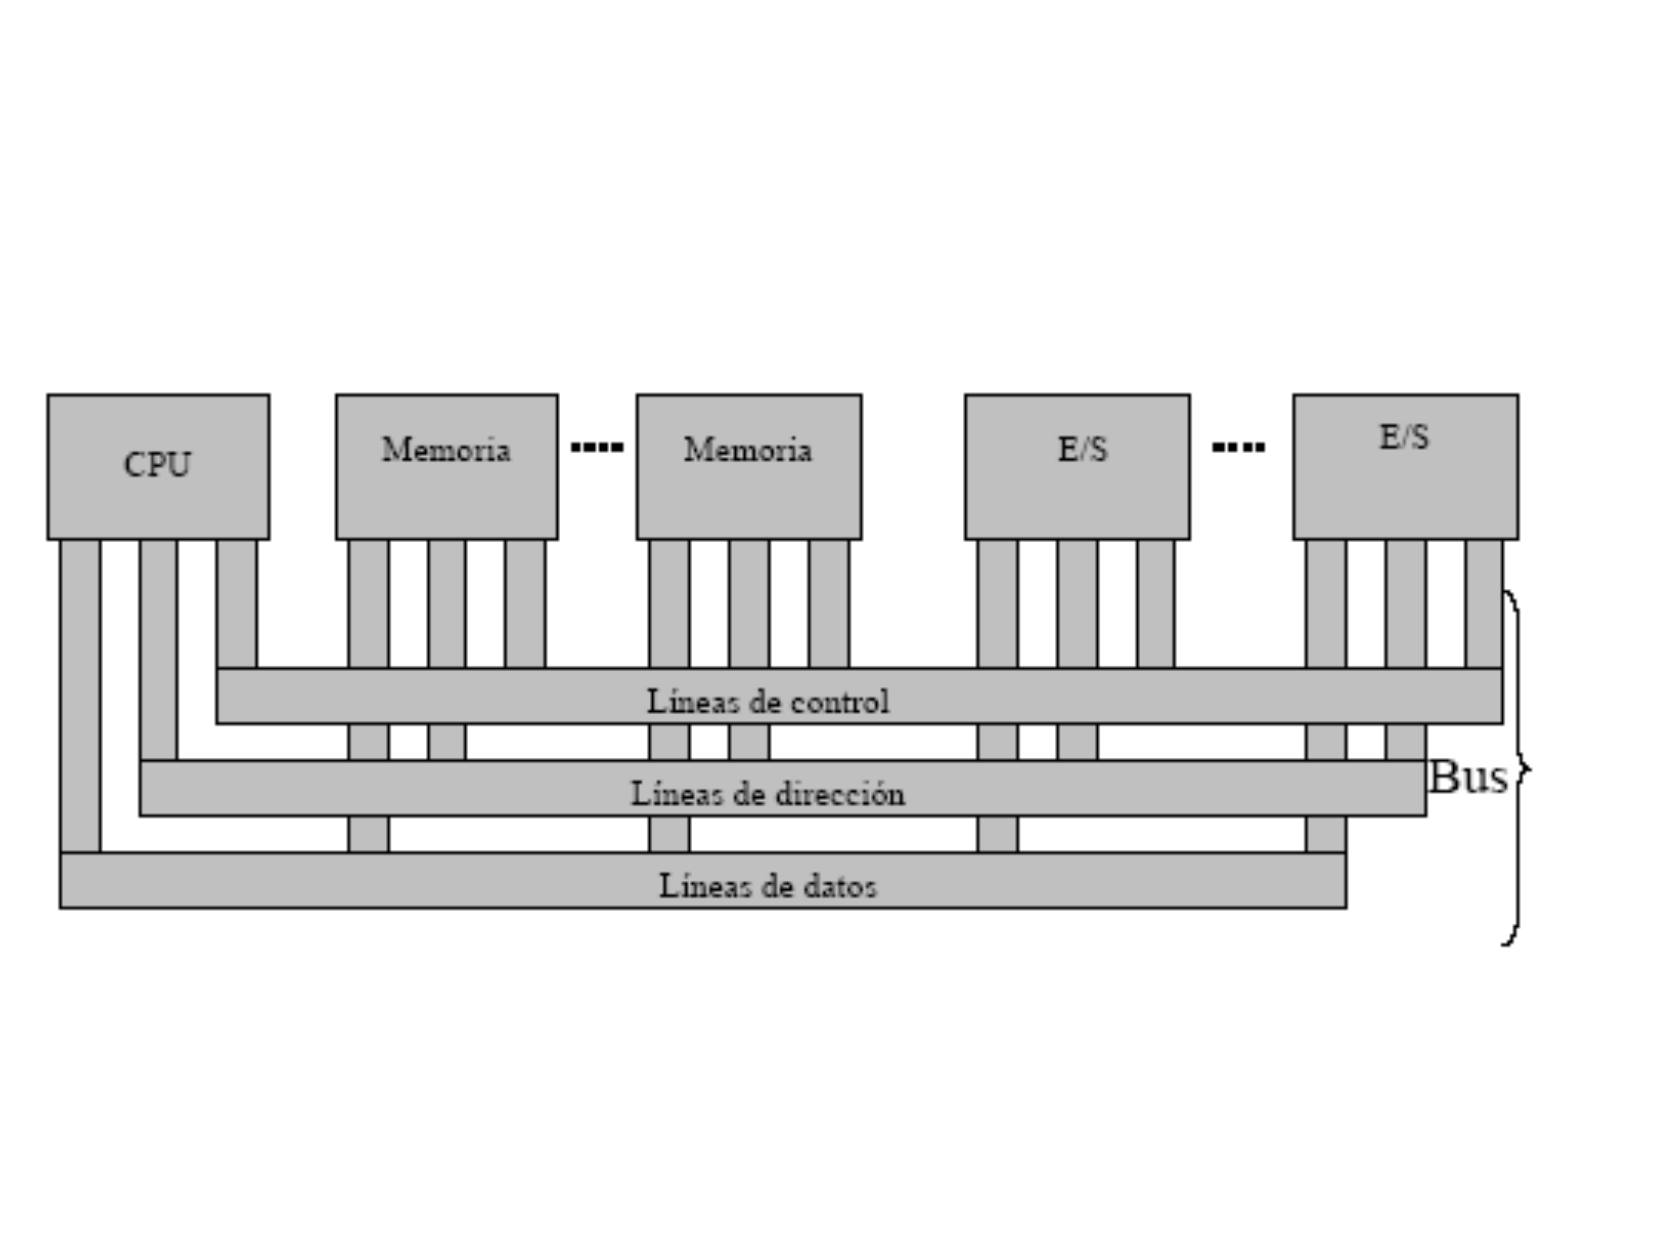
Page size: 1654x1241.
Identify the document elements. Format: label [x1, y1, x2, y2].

picture [23, 373, 1542, 969]
